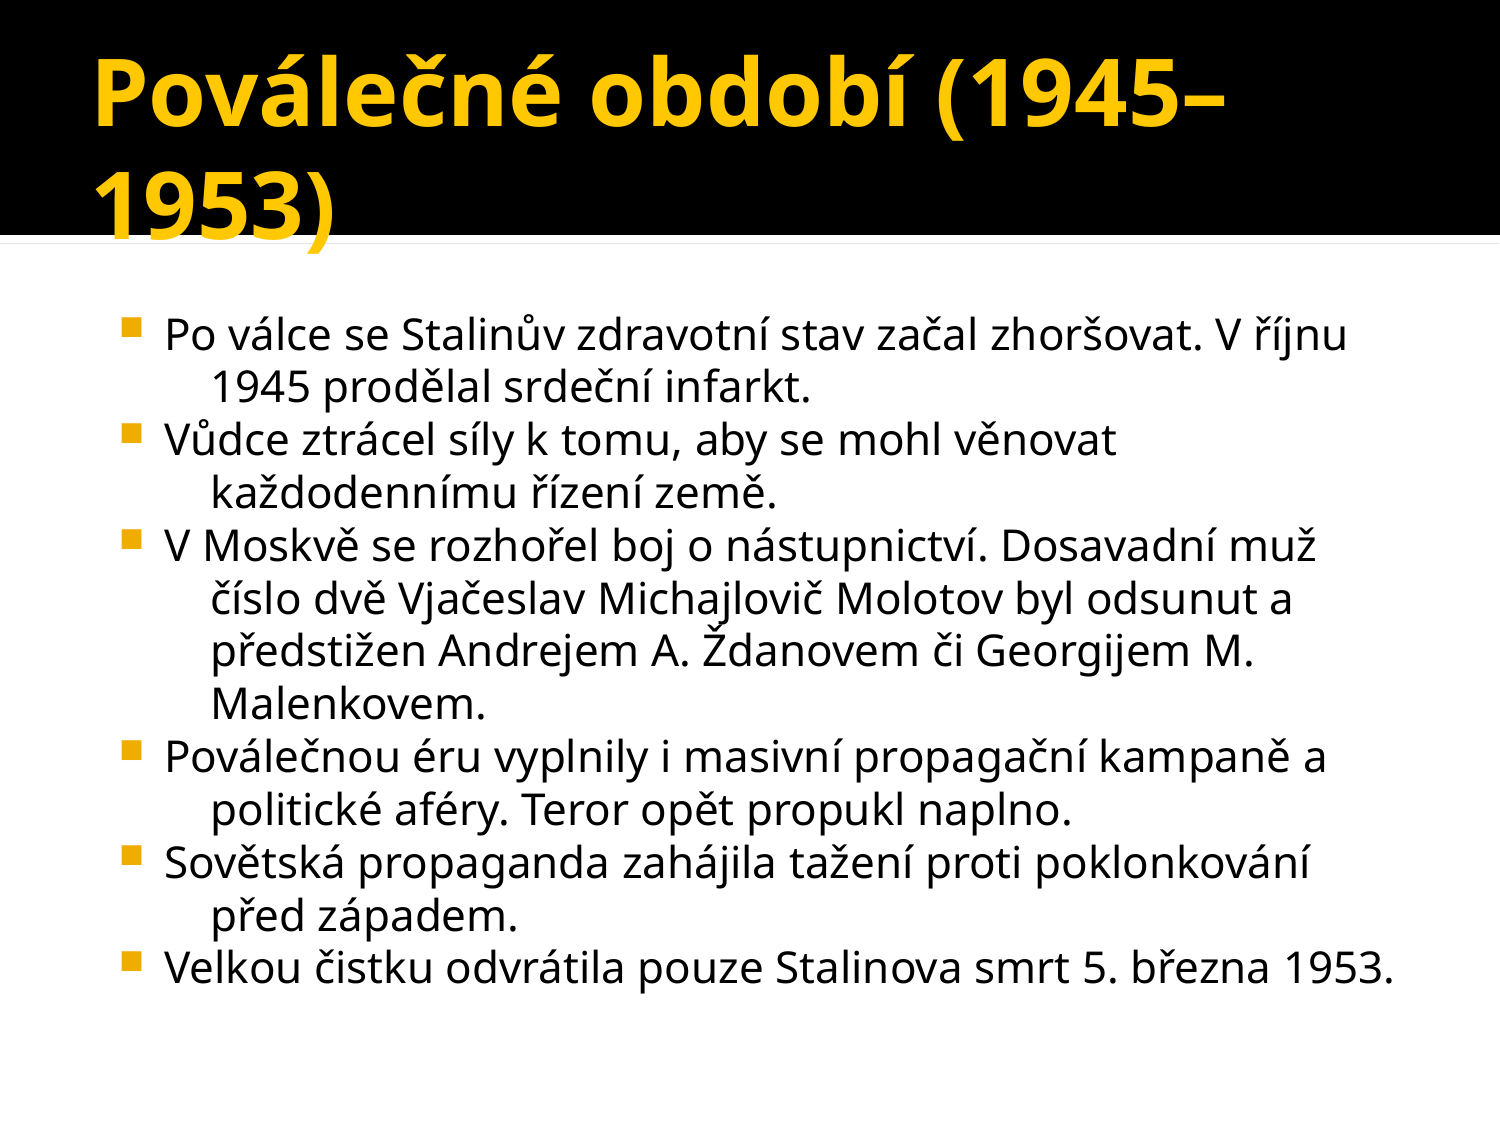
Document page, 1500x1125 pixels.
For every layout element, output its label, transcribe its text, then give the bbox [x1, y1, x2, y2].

title Poválečné období (1945–1953) [75, 25, 1426, 232]
list Po válce se Stalinův zdravotní stav začal zhoršovat. V říjnu 1945 prodělal srdeční infarkt. Vůdce ztrácel síly k tomu, aby se mohl věnovat každodennímu řízení země. V Moskvě se rozhořel boj o nástupnictví. Dosavadní muž číslo dvě Vjačeslav Michajlovič Molotov byl odsunut a předstižen Andrejem A. Ždanovem či Georgijem M. Malenkovem. Poválečnou éru vyplnily i masivní propagační kampaně a politické aféry. Teror opět propukl naplno. Sovětská propaganda zahájila tažení proti poklonkování před západem. Velkou čistku odvrátila pouze Stalinova smrt 5. března 1953. [75, 291, 1426, 1051]
